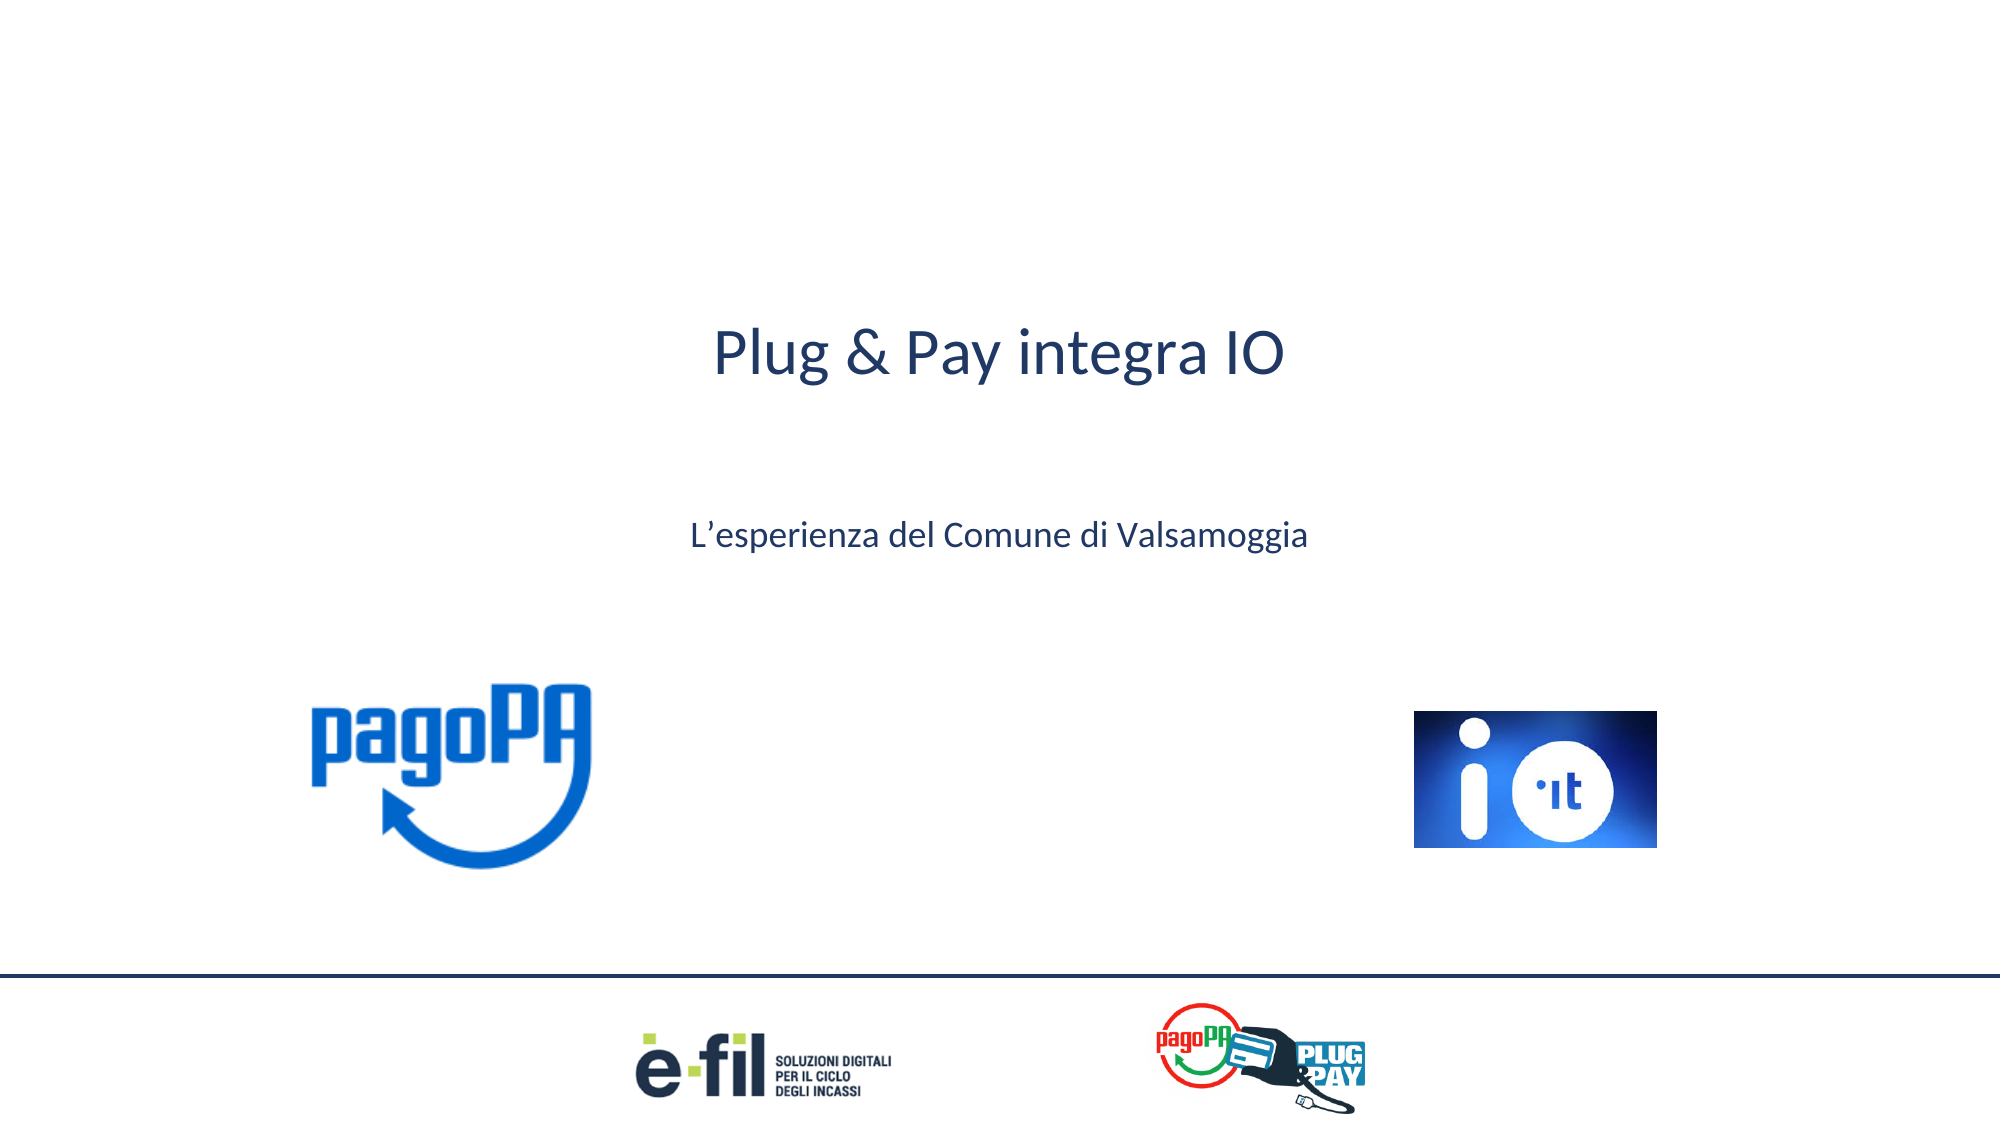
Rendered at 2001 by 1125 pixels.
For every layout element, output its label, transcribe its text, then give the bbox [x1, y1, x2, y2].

picture [220, 624, 697, 876]
text_box [275, 209, 1776, 602]
picture [1141, 991, 1378, 1114]
picture [1414, 711, 1657, 848]
text_box Plug & Pay integra IO L’esperienza del Comune di Valsamoggia [249, 309, 1750, 483]
picture [611, 1027, 908, 1102]
